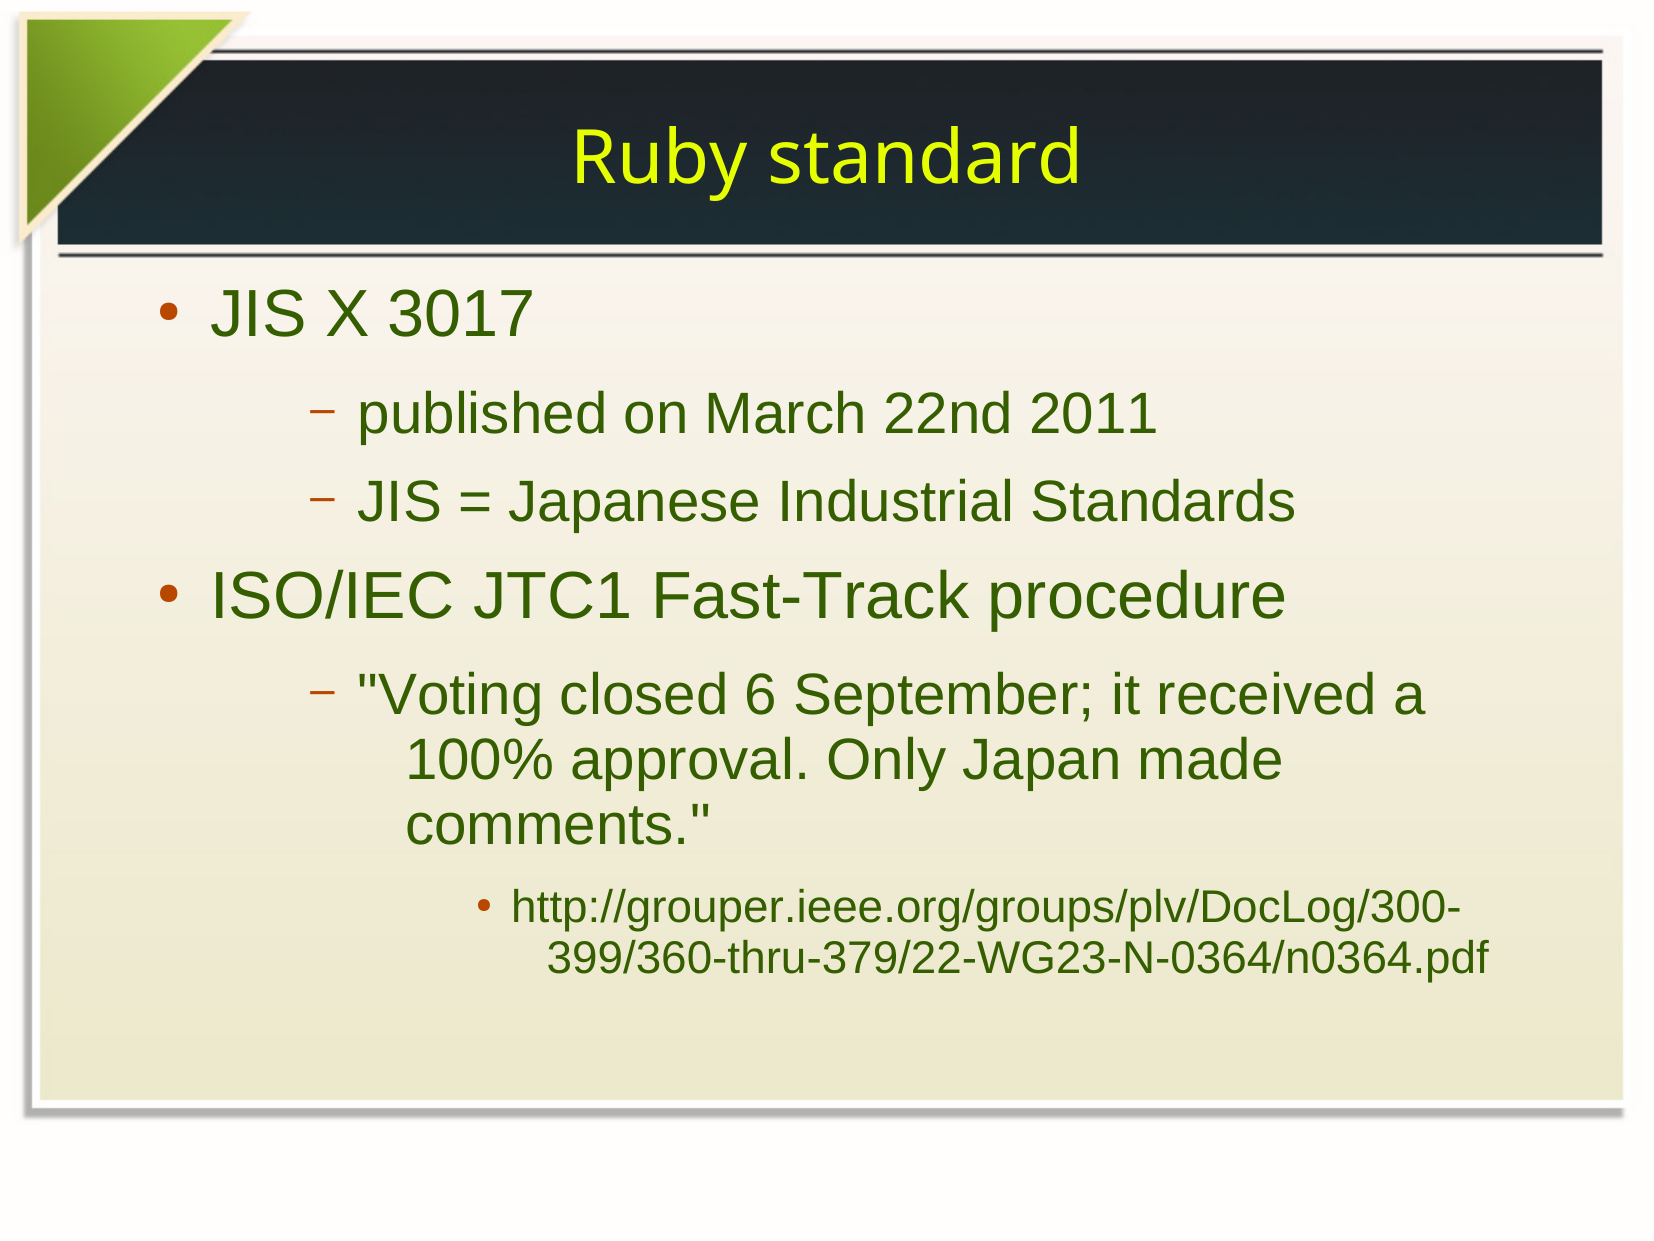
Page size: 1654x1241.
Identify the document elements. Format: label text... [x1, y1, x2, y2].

picture [0, 0, 1654, 1241]
title Ruby standard [121, 73, 1534, 237]
list JIS X 3017 published on March 22nd 2011 JIS = Japanese Industrial Standards ISO/IEC JTC1 Fast-Track procedure "Voting closed 6 September; it received a 100% approval. Only Japan made comments." http://grouper.ieee.org/groups/plv/DocLog/300-399/360-thru-379/22-WG23-N-0364/n0364.pdf [121, 276, 1534, 1087]
